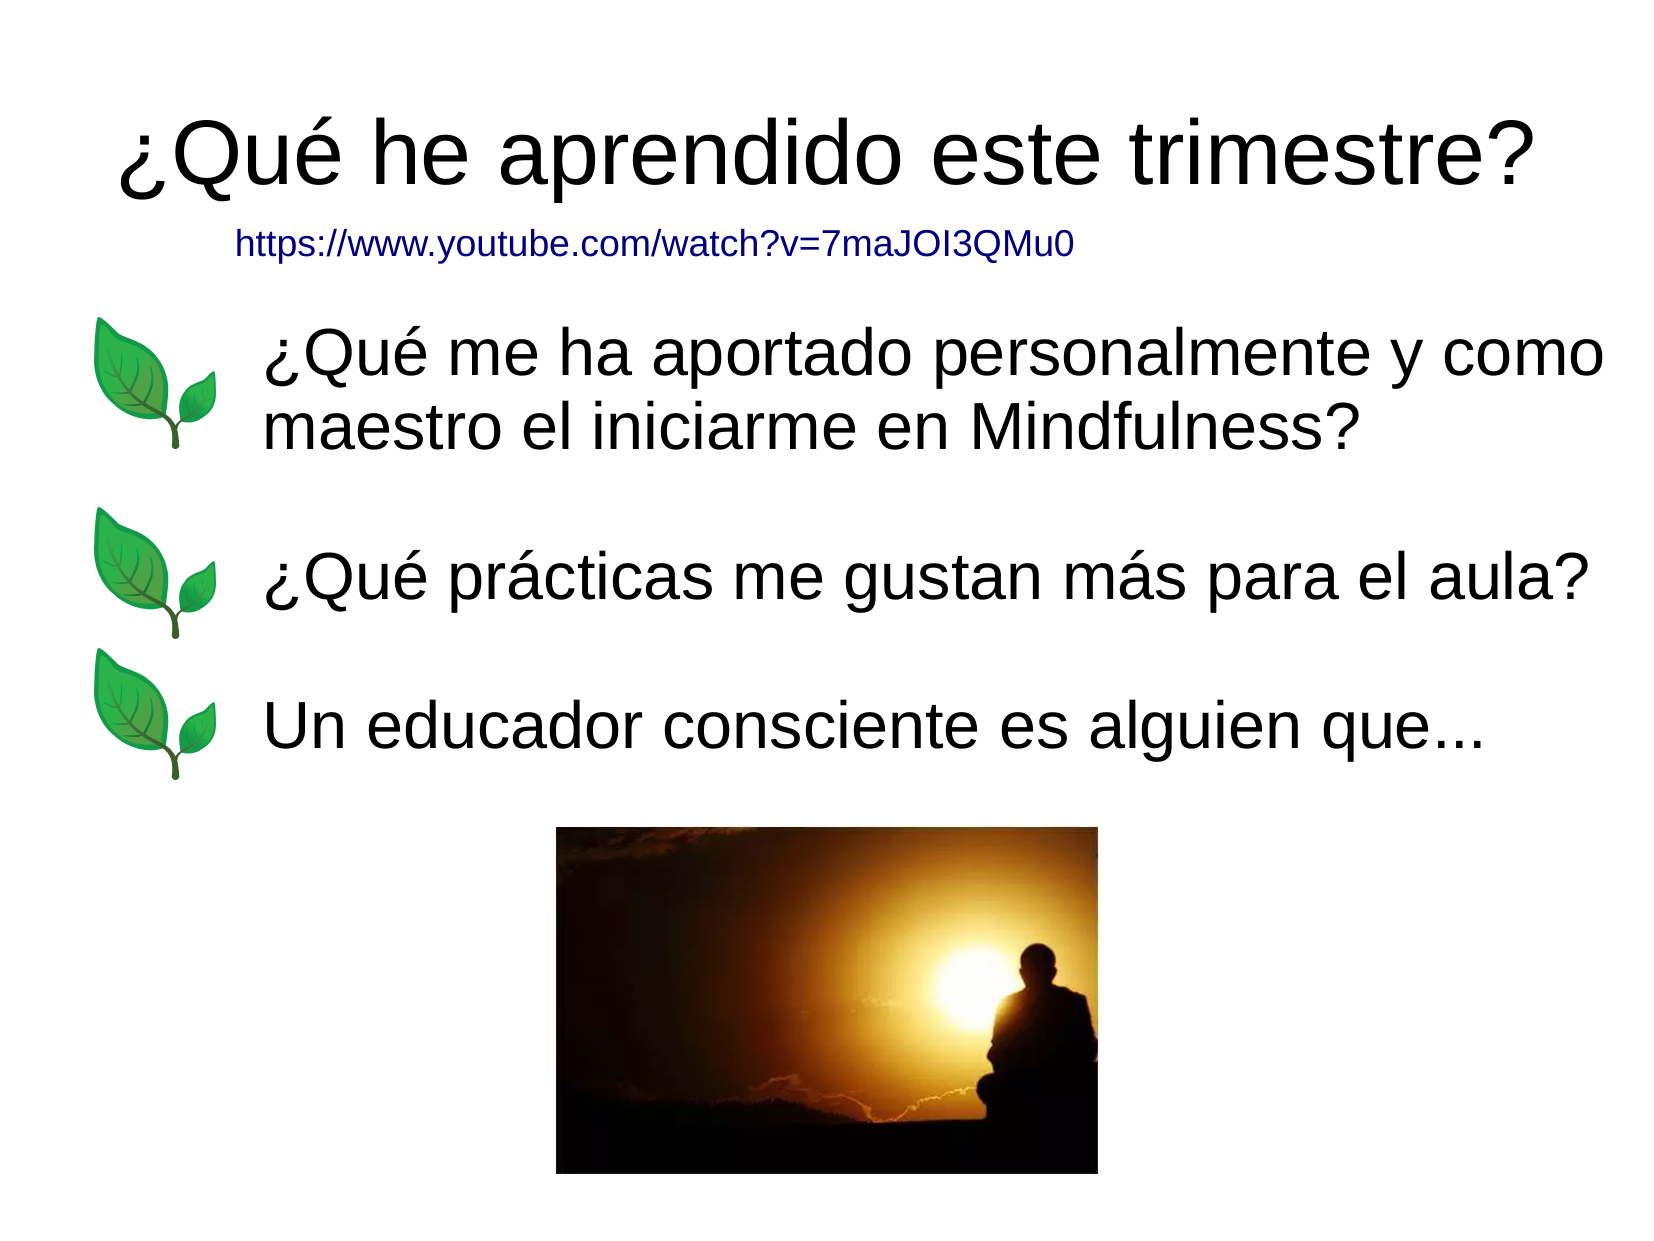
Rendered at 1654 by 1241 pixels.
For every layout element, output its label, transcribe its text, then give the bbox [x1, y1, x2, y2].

picture [94, 648, 216, 780]
text_box https://www.youtube.com/watch?v=7maJOI3QMu0 [220, 214, 1312, 314]
picture [94, 507, 216, 640]
text_box ¿Qué me ha aportado personalmente y como maestro el iniciarme en Mindfulness? ¿Qué prácticas me gustan más para el aula? Un educador consciente es alguien que... [248, 307, 1654, 771]
title ¿Qué he aprendido este trimestre? [82, 49, 1571, 257]
picture [555, 826, 1099, 1175]
picture [94, 317, 216, 449]
